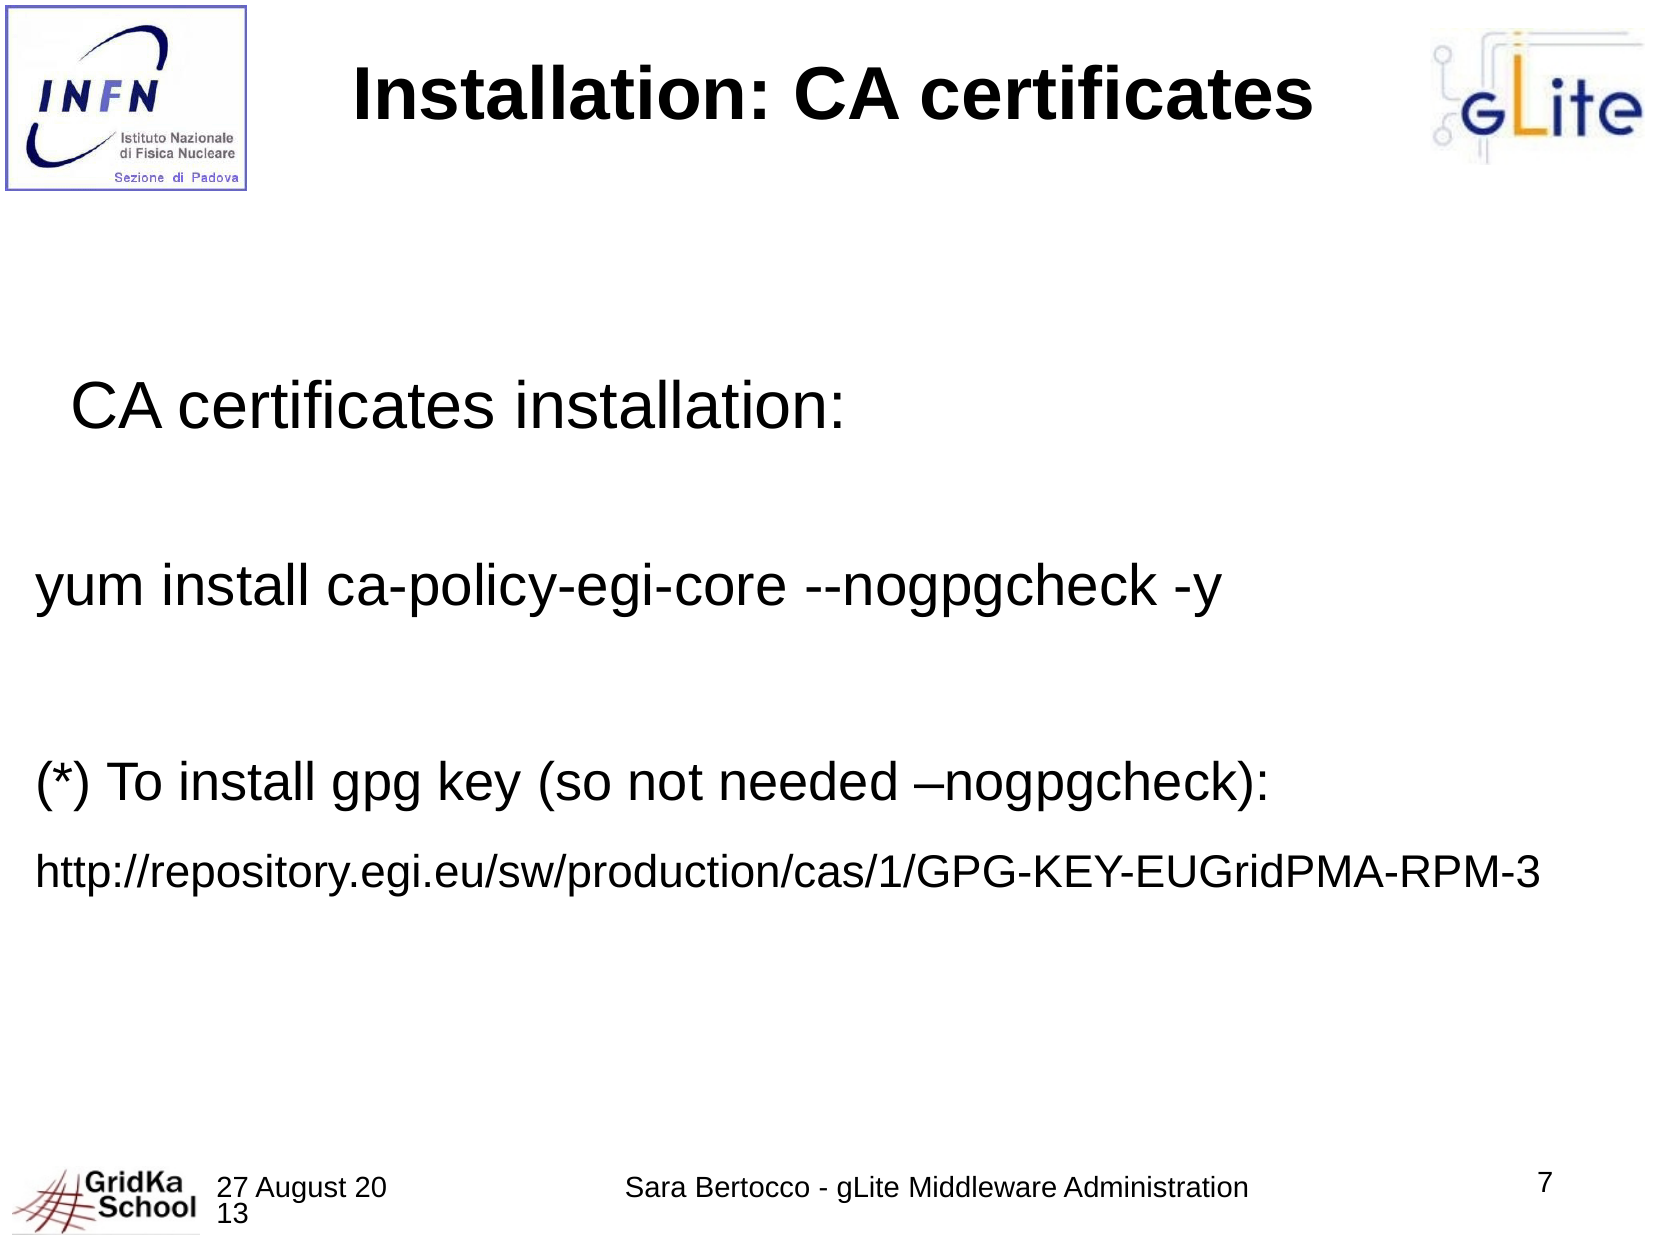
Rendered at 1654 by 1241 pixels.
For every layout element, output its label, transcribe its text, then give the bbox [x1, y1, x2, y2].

picture [12, 1166, 200, 1235]
title Installation: CA certificates [9, 0, 1633, 188]
text_box CA certificates installation: yum install ca-policy-egi-core --nogpgcheck -y (*) To install gpg key (so not needed –nogpgcheck): http://repository.egi.eu/sw/production/cas/1/GPG-KEY-EUGridPMA-RPM-3 [20, 360, 1645, 1010]
picture [5, 5, 247, 191]
picture [1430, 28, 1645, 165]
